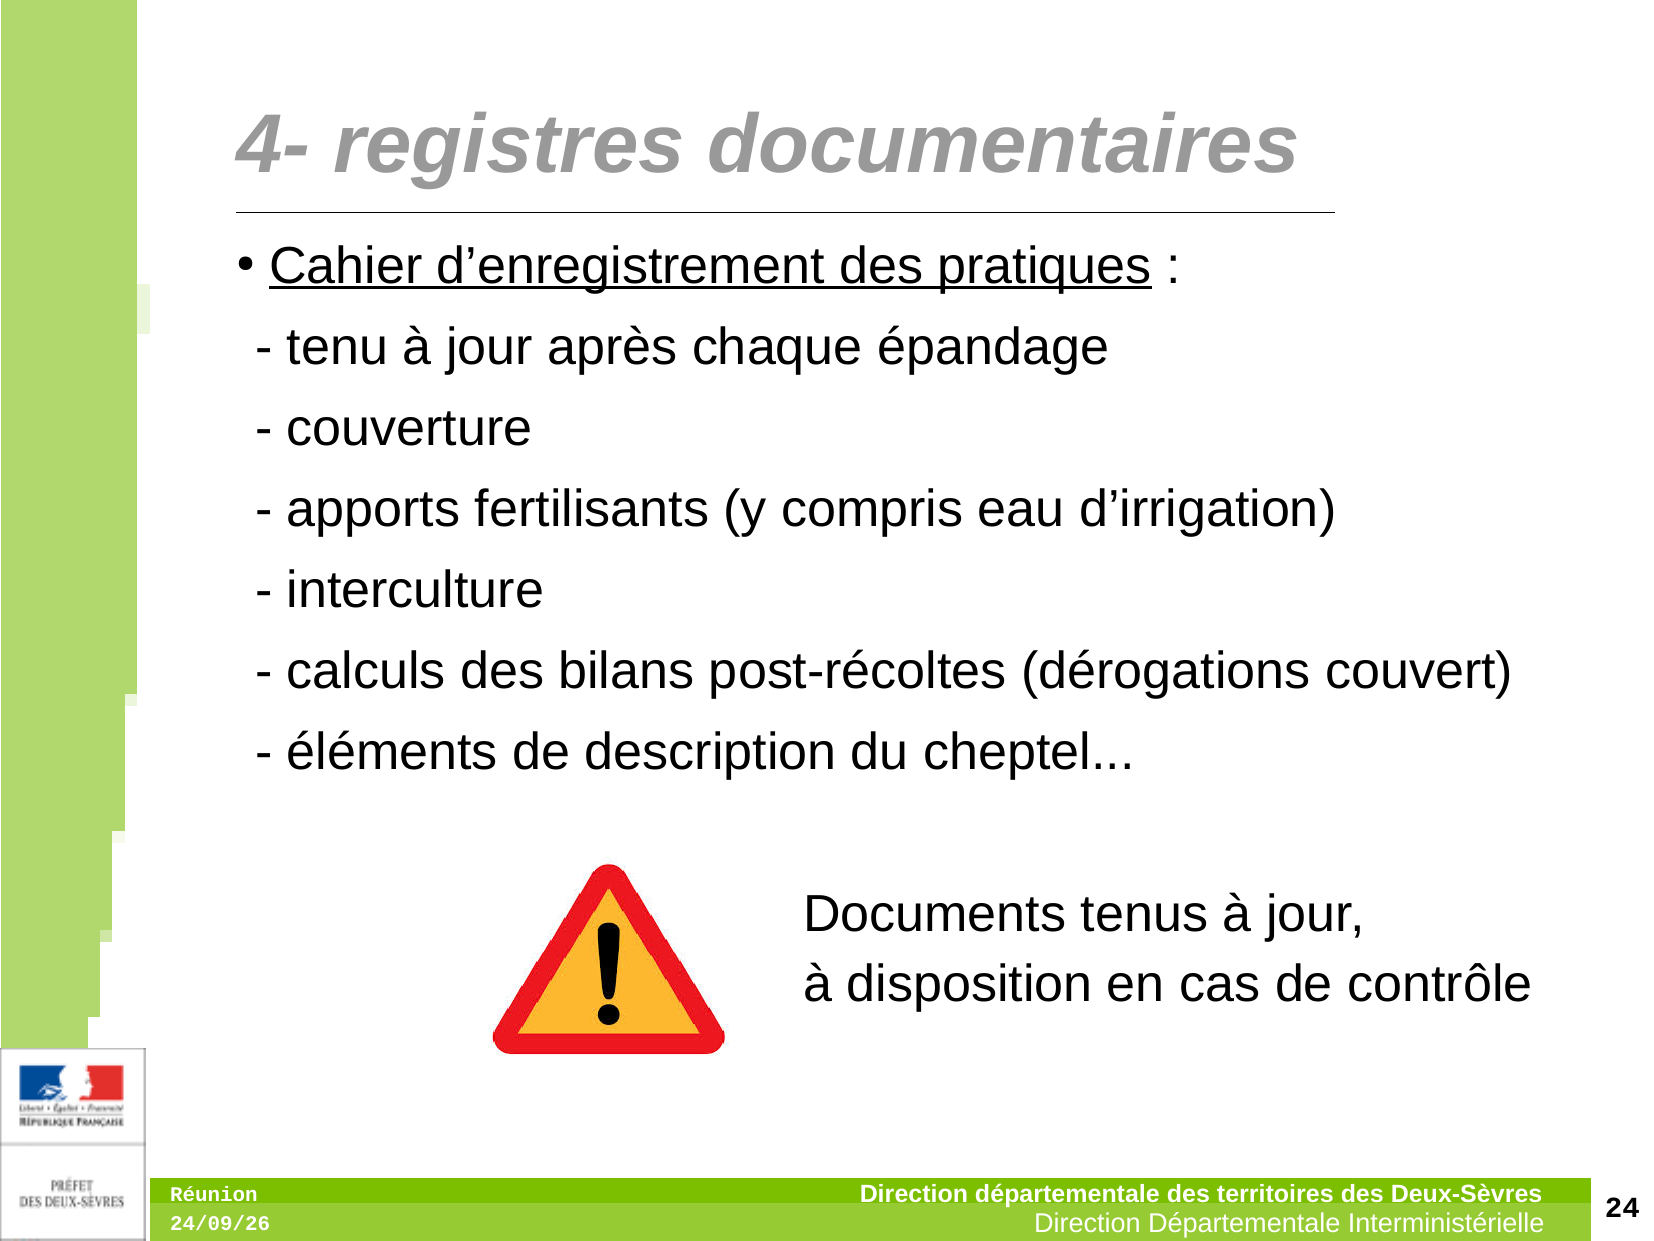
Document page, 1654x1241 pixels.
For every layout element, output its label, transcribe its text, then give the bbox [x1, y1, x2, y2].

list Cahier d’enregistrement des pratiques : - tenu à jour après chaque épandage - couverture - apports fertilisants (y compris eau d’irrigation) - interculture - calculs des bilans post-récoltes (dérogations couvert) - éléments de description du cheptel... Documents tenus à jour, à disposition en cas de contrôle [236, 236, 1562, 1083]
picture [0, 0, 1654, 1241]
title 4- registres documentaires [236, 69, 1447, 218]
